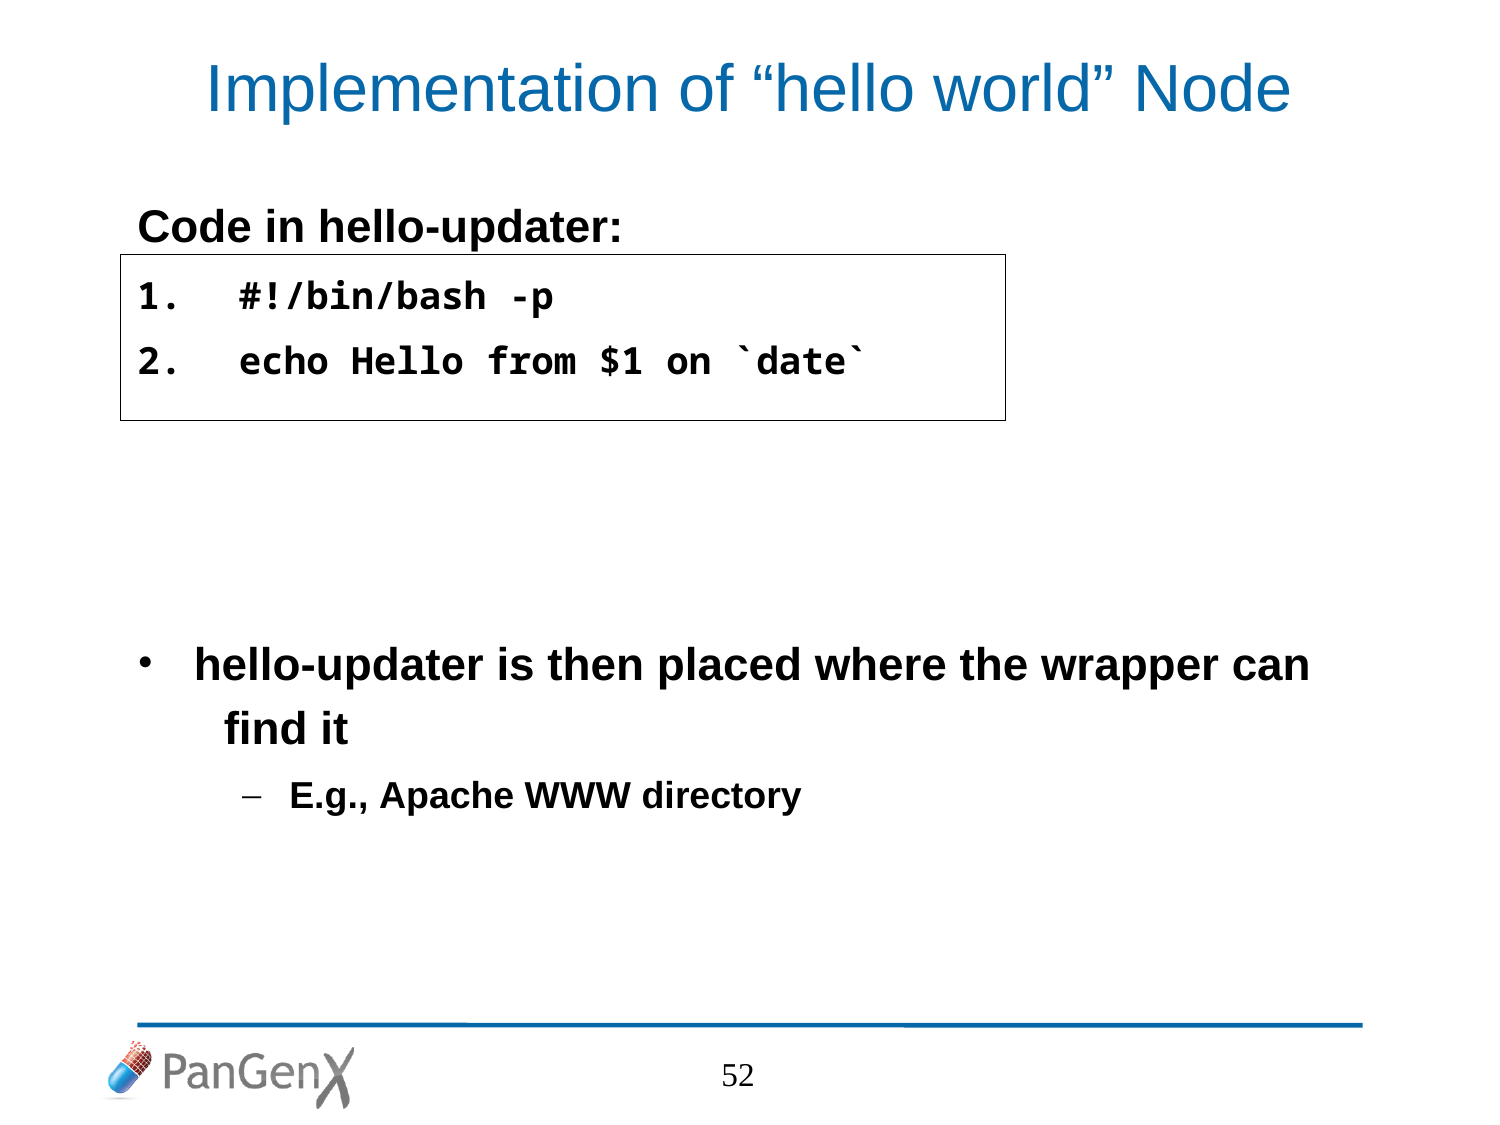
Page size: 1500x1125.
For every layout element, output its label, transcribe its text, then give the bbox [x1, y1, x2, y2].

title Implementation of “hello world” Node [0, 6, 1500, 149]
list Code in hello-updater: #!/bin/bash -p echo Hello from $1 on `date` hello-updater is then placed where the wrapper can find it E.g., Apache WWW directory [115, 179, 1387, 1005]
picture [89, 1041, 354, 1109]
